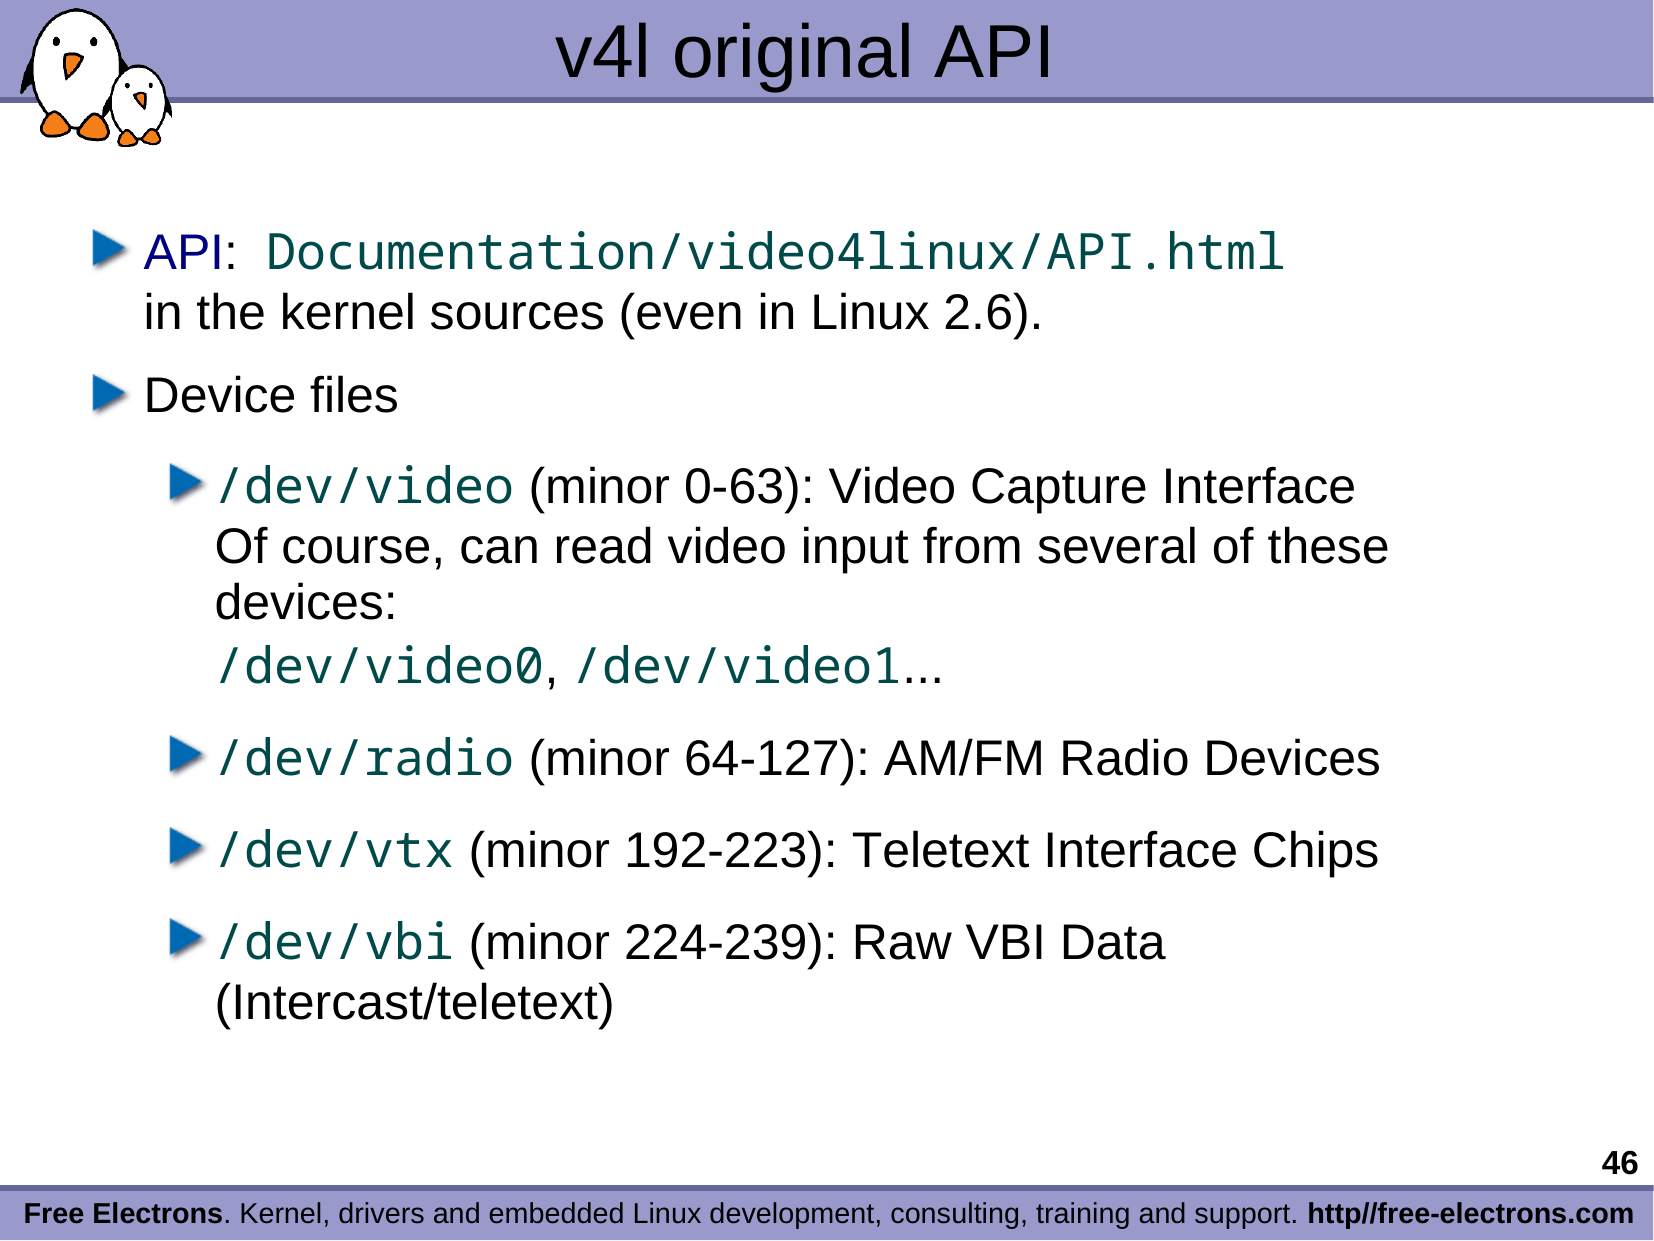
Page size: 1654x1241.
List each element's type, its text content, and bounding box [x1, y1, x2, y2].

picture [20, 8, 172, 147]
title v4l original API [60, 0, 1551, 104]
list API: Documentation/video4linux/API.html in the kernel sources (even in Linux 2.6). Device files /dev/video (minor 0-63): Video Capture Interface Of course, can read video input from several of these devices: /dev/video0, /dev/video1... /dev/radio (minor 64-127): AM/FM Radio Devices /dev/vtx (minor 192-223): Teletext Interface Chips /dev/vbi (minor 224-239): Raw VBI Data (Intercast/teletext) [72, 216, 1518, 1066]
